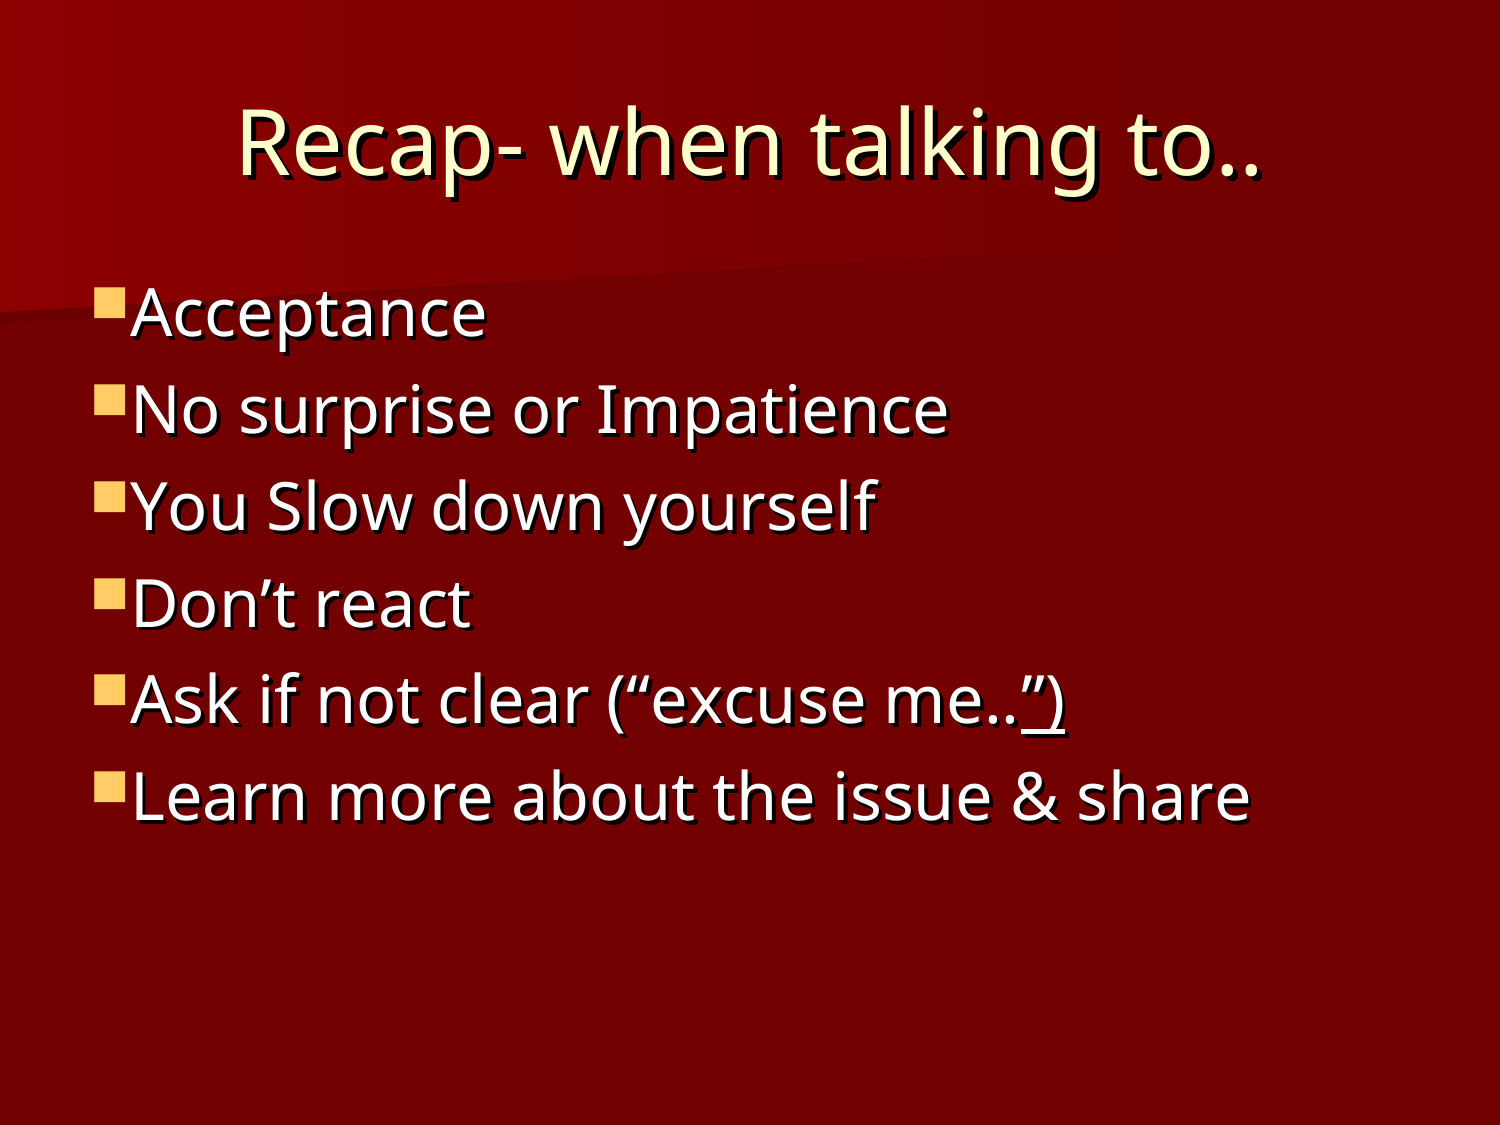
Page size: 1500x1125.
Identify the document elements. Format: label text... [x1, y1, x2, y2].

title Recap- when talking to.. [75, 45, 1426, 233]
list Acceptance No surprise or Impatience You Slow down yourself Don’t react Ask if not clear (“excuse me..”)‏ Learn more about the issue & share [75, 262, 1426, 1000]
